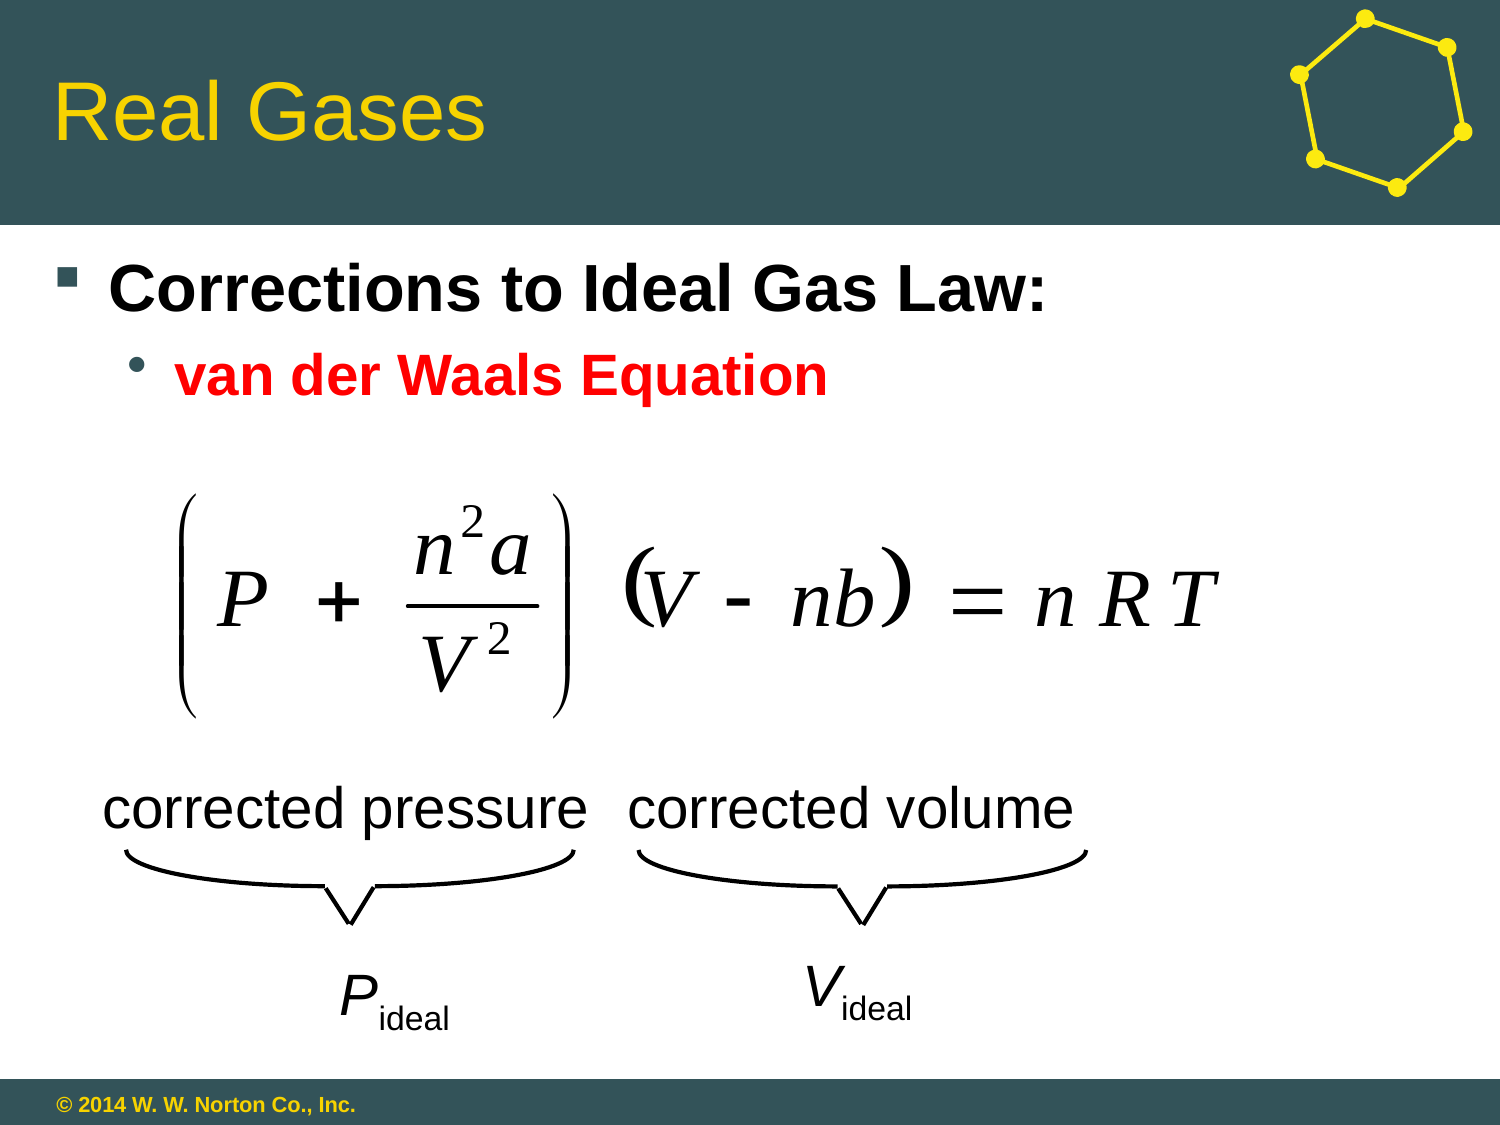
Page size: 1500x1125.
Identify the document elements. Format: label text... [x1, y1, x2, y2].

text_box corrected pressure [87, 762, 612, 848]
list Corrections to Ideal Gas Law: van der Waals Equation [37, 237, 1463, 1121]
text_box Pideal [324, 950, 500, 1045]
text_box Videal [787, 940, 975, 1035]
text_box corrected volume [612, 762, 1112, 848]
title Real Gases [37, 19, 1118, 195]
chart [162, 474, 1239, 738]
